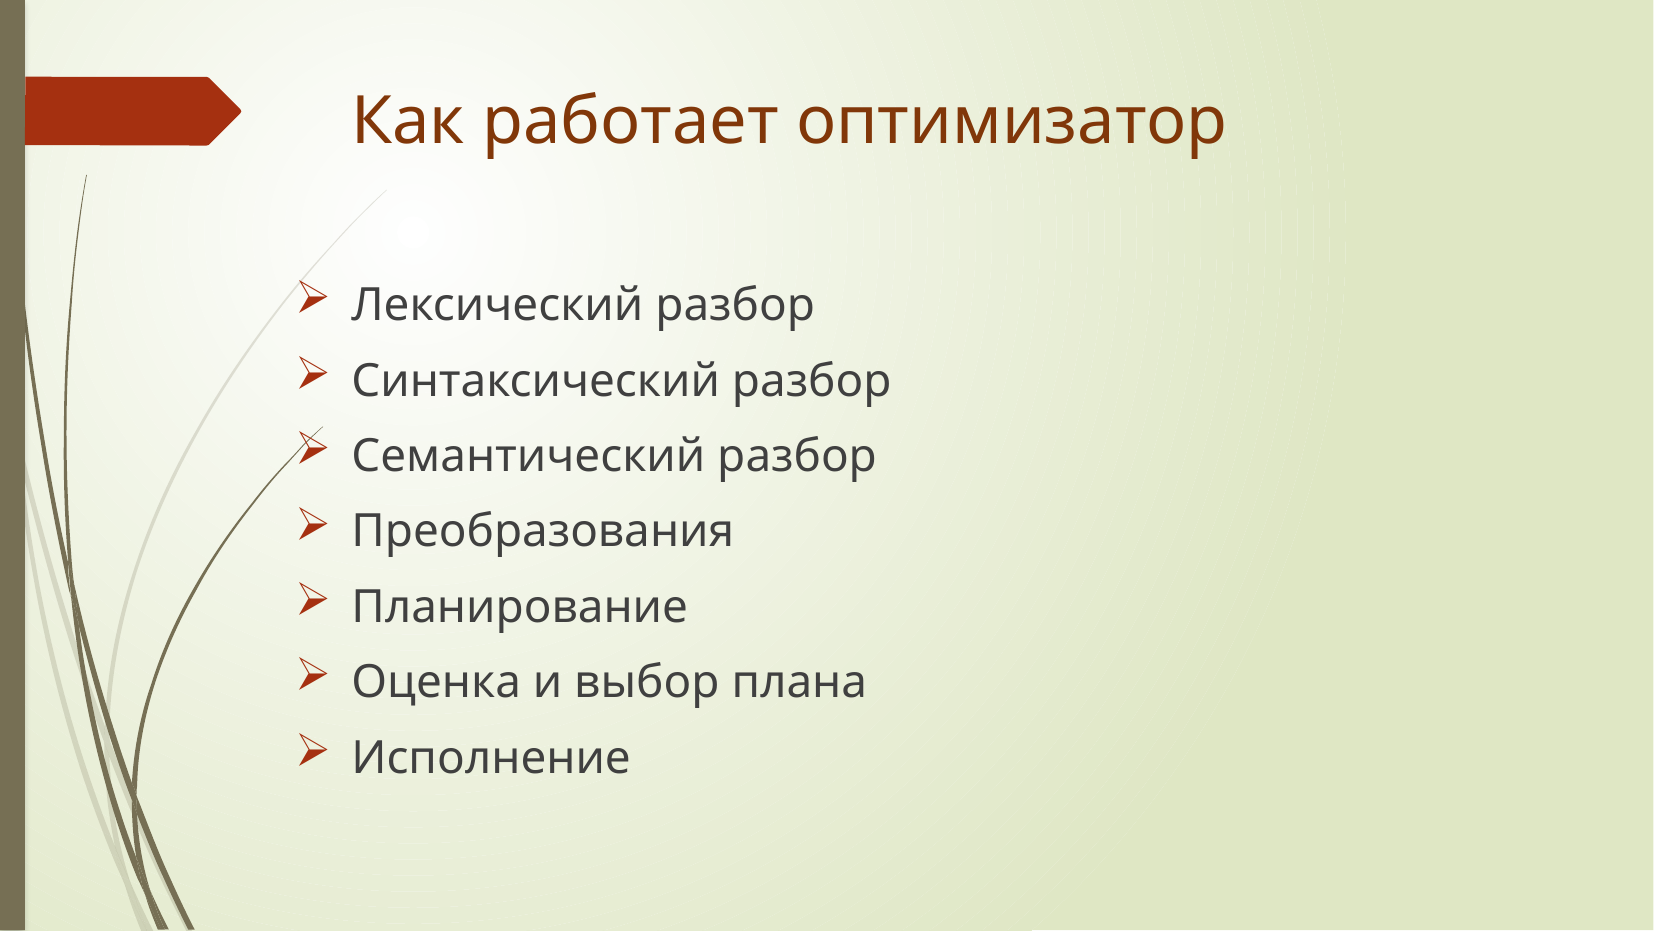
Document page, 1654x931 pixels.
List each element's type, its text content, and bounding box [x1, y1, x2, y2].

title Как работает оптимизатор [351, 59, 1561, 178]
text_box Лексический разбор Синтаксический разбор Семантический разбор Преобразования Планирование Оценка и выбор плана Исполнение [295, 271, 1565, 804]
